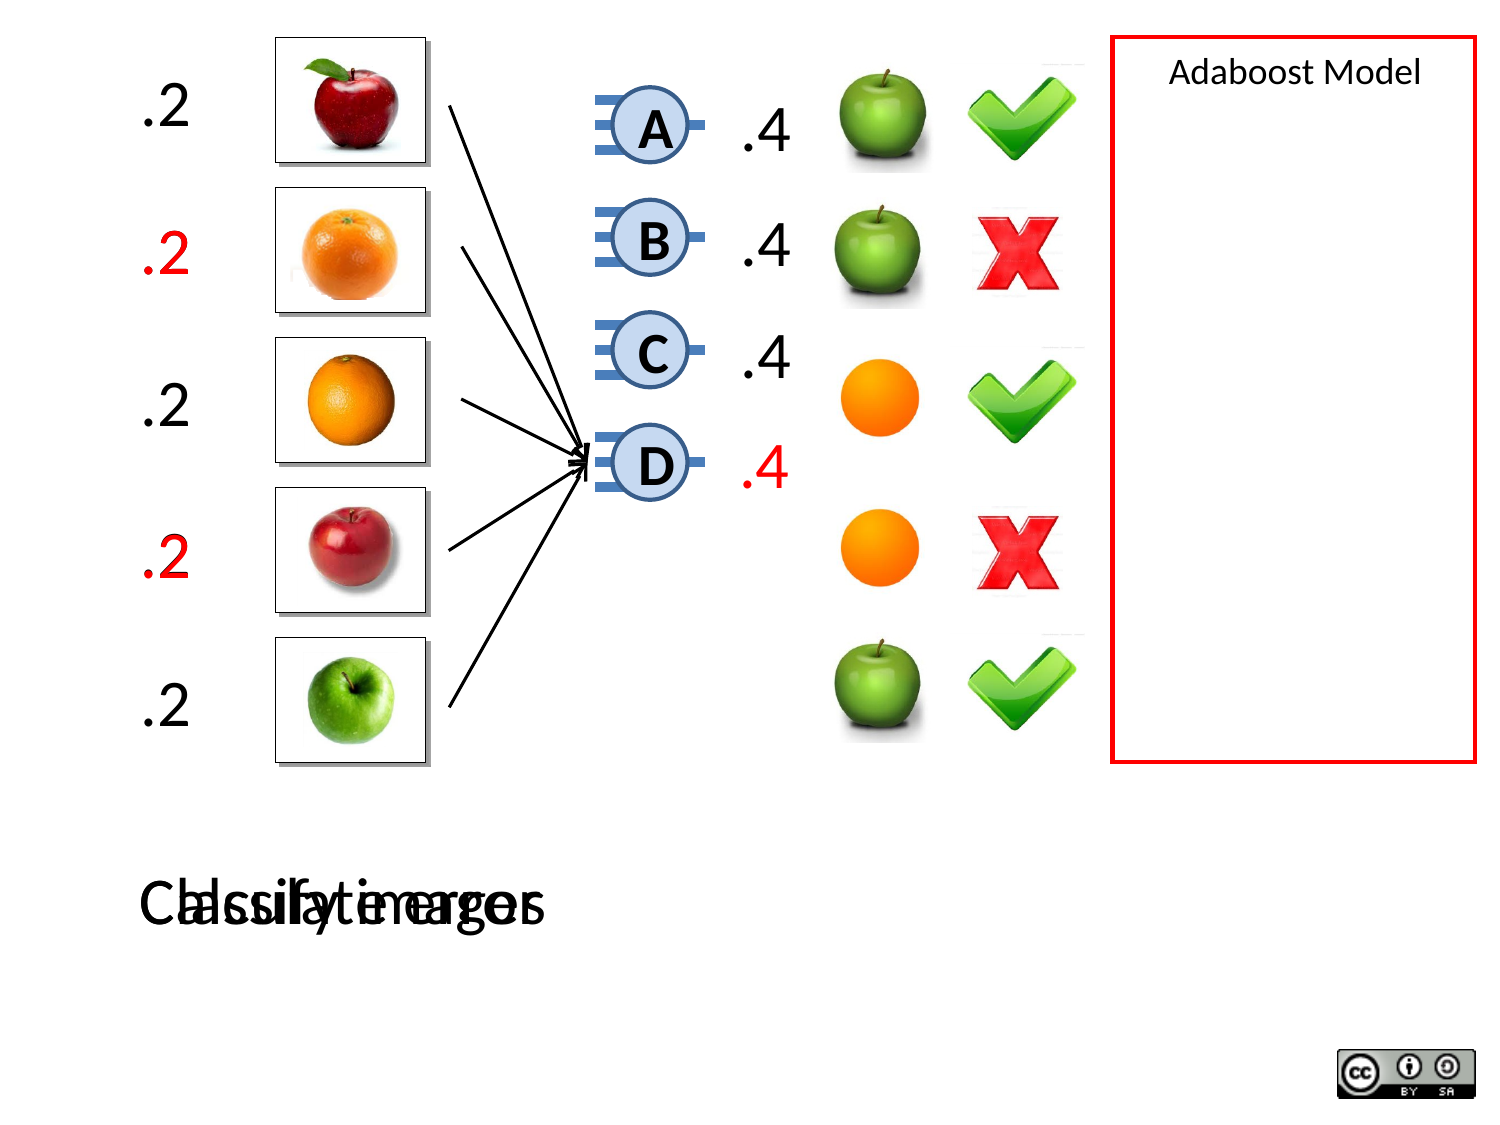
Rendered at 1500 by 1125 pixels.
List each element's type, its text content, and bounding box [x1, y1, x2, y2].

picture [1337, 1049, 1476, 1099]
text_box [275, 37, 426, 163]
picture [830, 632, 932, 743]
text_box C [612, 312, 688, 388]
picture [972, 207, 1063, 298]
picture [950, 346, 1085, 454]
text_box .2 [125, 504, 206, 600]
text_box .2 [125, 199, 206, 296]
picture [300, 56, 401, 159]
text_box .4 [724, 414, 805, 510]
picture [304, 350, 397, 450]
text_box [275, 187, 426, 313]
text_box .4 [725, 76, 806, 173]
picture [830, 197, 932, 309]
text_box Adaboost Model [1114, 39, 1477, 100]
text_box B [612, 199, 688, 275]
text_box .4 [725, 191, 806, 288]
picture [836, 62, 937, 173]
picture [950, 633, 1085, 741]
text_box .2 [125, 51, 206, 148]
picture [303, 652, 398, 747]
picture [950, 63, 1085, 171]
text_box [275, 637, 426, 763]
picture [836, 503, 925, 596]
text_box Calculate error [124, 849, 901, 946]
picture [972, 506, 1063, 598]
text_box .2 [125, 651, 206, 748]
picture [297, 497, 404, 606]
text_box A [612, 87, 688, 163]
text_box .2 [125, 351, 206, 448]
picture [290, 196, 411, 300]
text_box D [612, 424, 688, 500]
text_box .4 [725, 304, 806, 400]
text_box [275, 487, 426, 613]
text_box [275, 337, 426, 463]
picture [836, 353, 925, 446]
